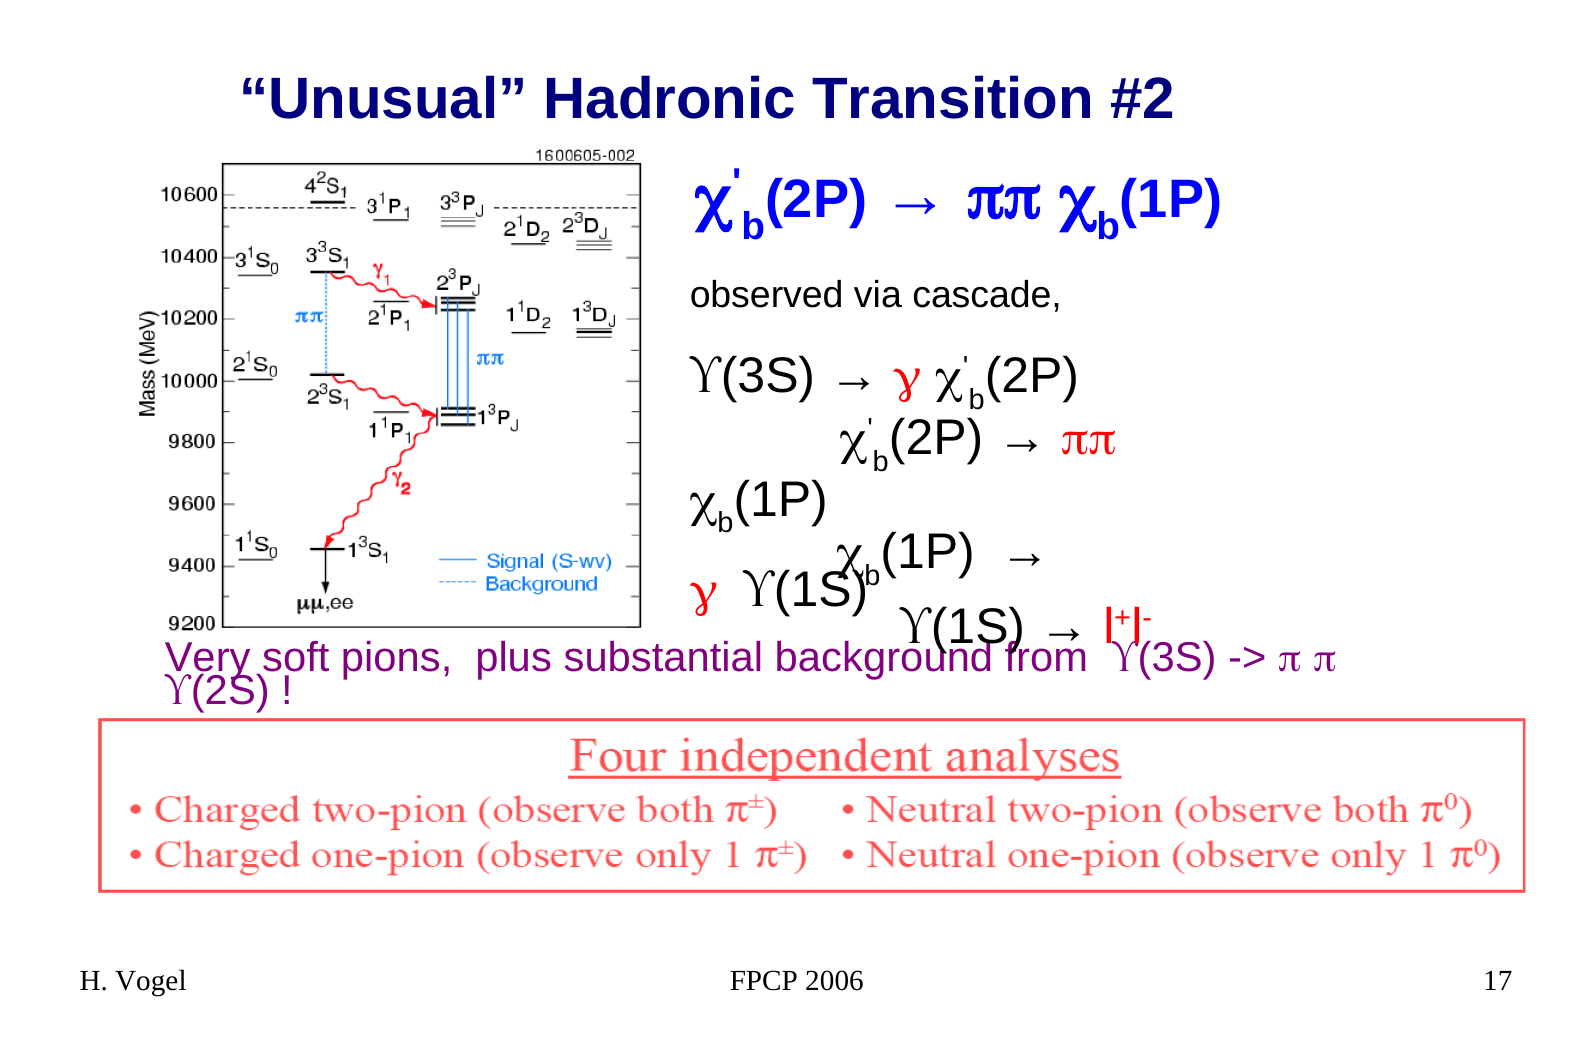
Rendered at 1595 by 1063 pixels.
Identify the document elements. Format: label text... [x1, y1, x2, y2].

text_box Very soft pions, plus substantial background from (3S) ->  (2S) ! [150, 637, 1488, 719]
text_box “Unusual” Hadronic Transition #2 [224, 74, 1208, 136]
picture [127, 149, 653, 638]
text_box 'b(2P) →  b(1P) [680, 149, 1238, 248]
text_box observed via cascade, [675, 280, 1080, 320]
picture [92, 712, 1538, 901]
text_box (3S) →  'b(2P) 'b(2P) →  b(1P) b(1P)→ (1S) (1S) → l+l- [675, 340, 1226, 659]
